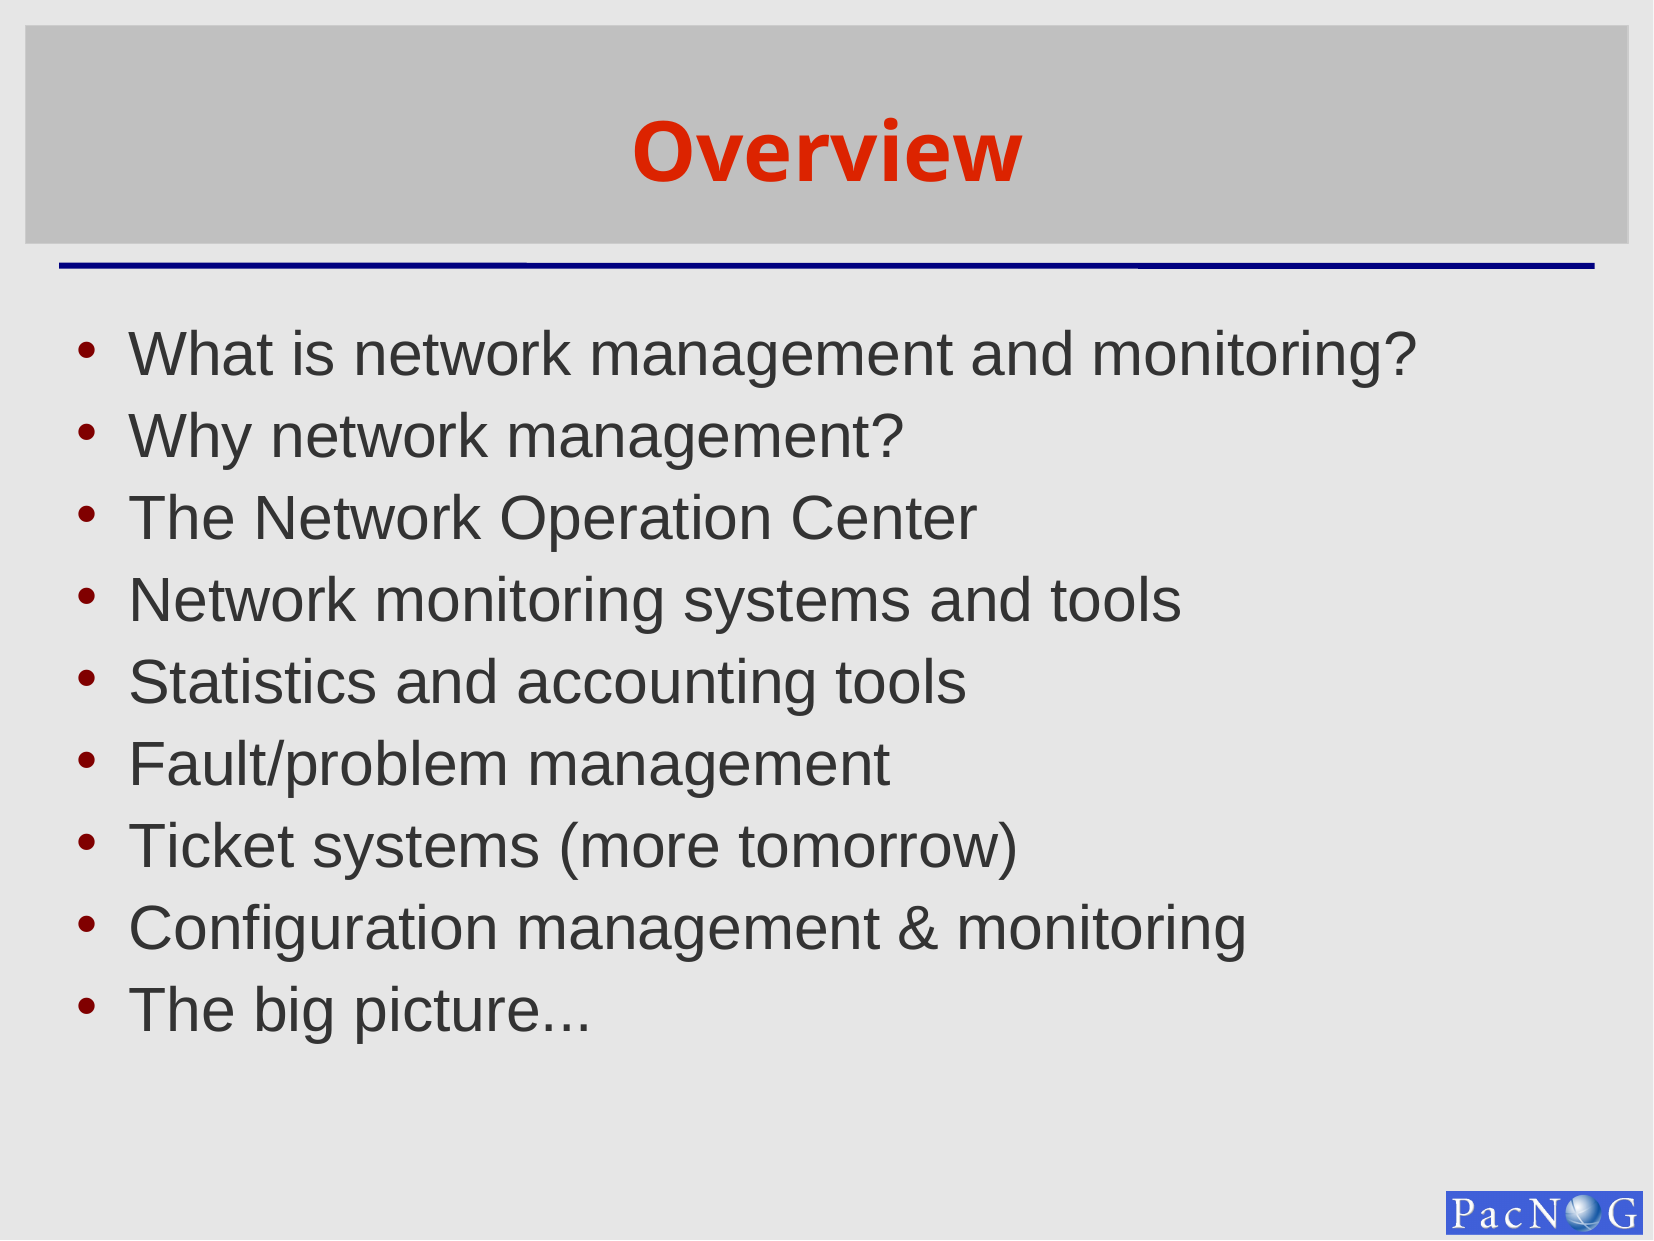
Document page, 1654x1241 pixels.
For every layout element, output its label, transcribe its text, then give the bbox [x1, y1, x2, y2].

list What is network management and monitoring? Why network management? The Network Operation Center Network monitoring systems and tools Statistics and accounting tools Fault/problem management Ticket systems (more tomorrow) Configuration management & monitoring The big picture... [59, 322, 1595, 1162]
title Overview [121, 46, 1534, 254]
picture [1446, 1191, 1643, 1235]
